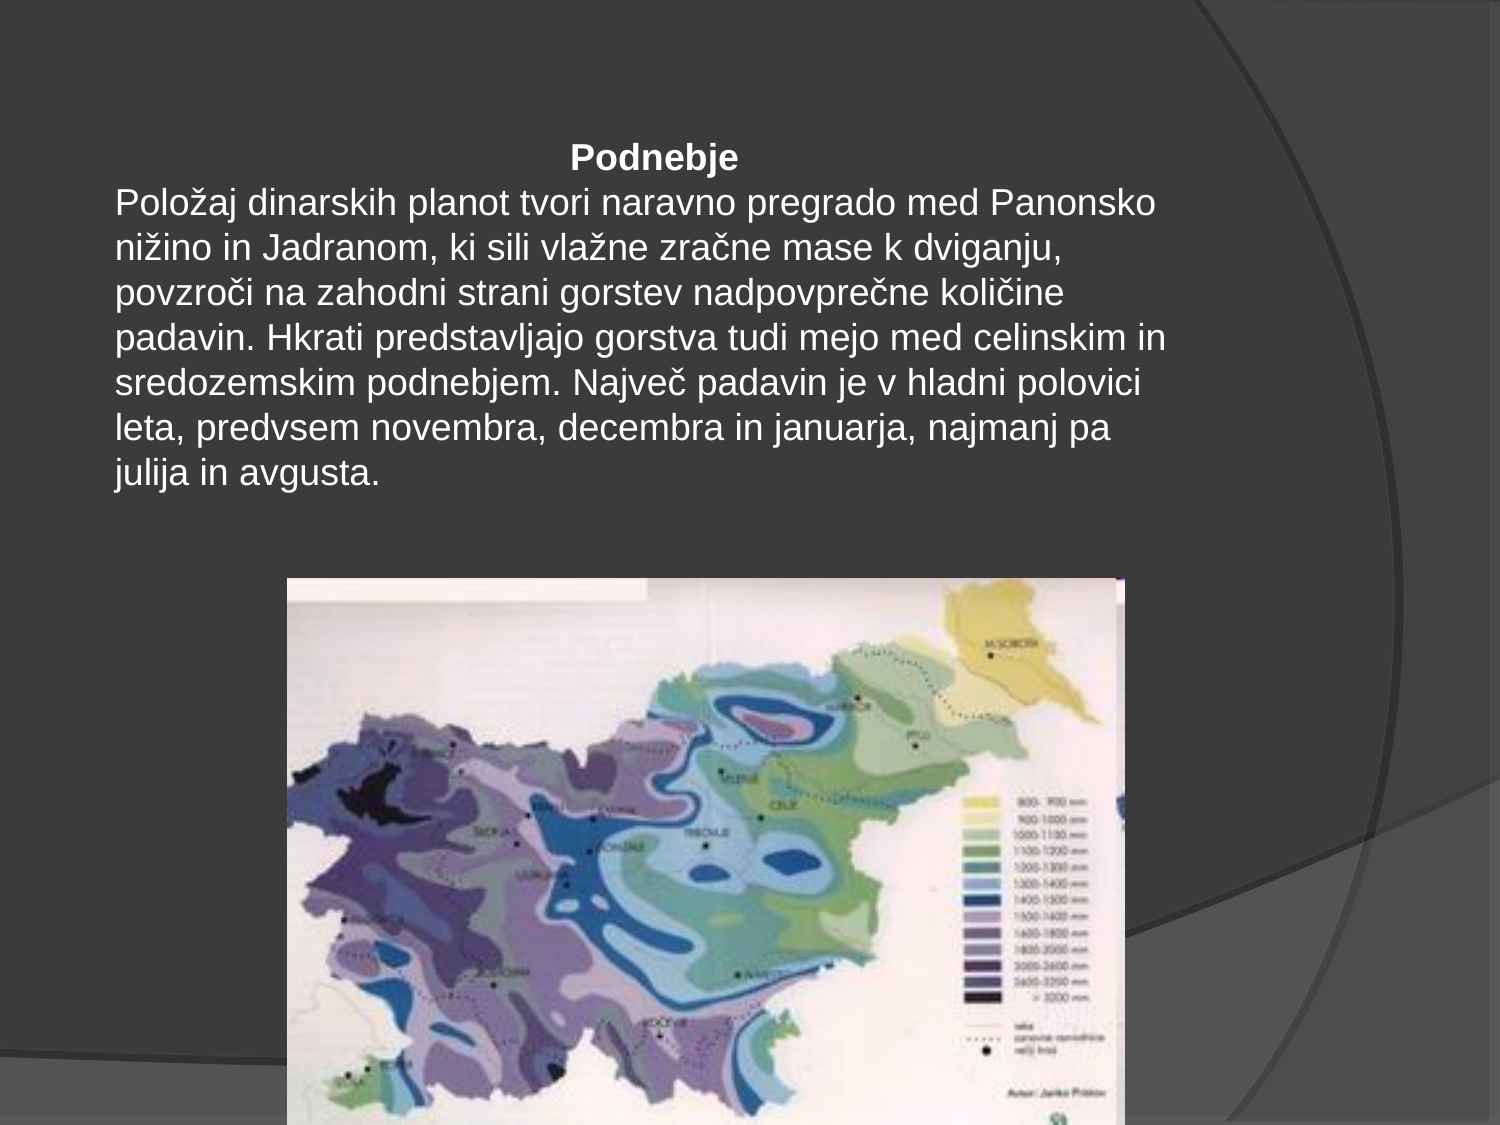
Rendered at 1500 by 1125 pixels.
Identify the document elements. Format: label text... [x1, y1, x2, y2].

text_box Podnebje Položaj dinarskih planot tvori naravno pregrado med Panonsko nižino in Jadranom, ki sili vlažne zračne mase k dviganju, povzroči na zahodni strani gorstev nadpovprečne količine padavin. Hkrati predstavljajo gorstva tudi mejo med celinskim in sredozemskim podnebjem. Največ padavin je v hladni polovici leta, predvsem novembra, decembra in januarja, najmanj pa julija in avgusta. [99, 125, 1210, 501]
picture [287, 578, 1125, 1125]
